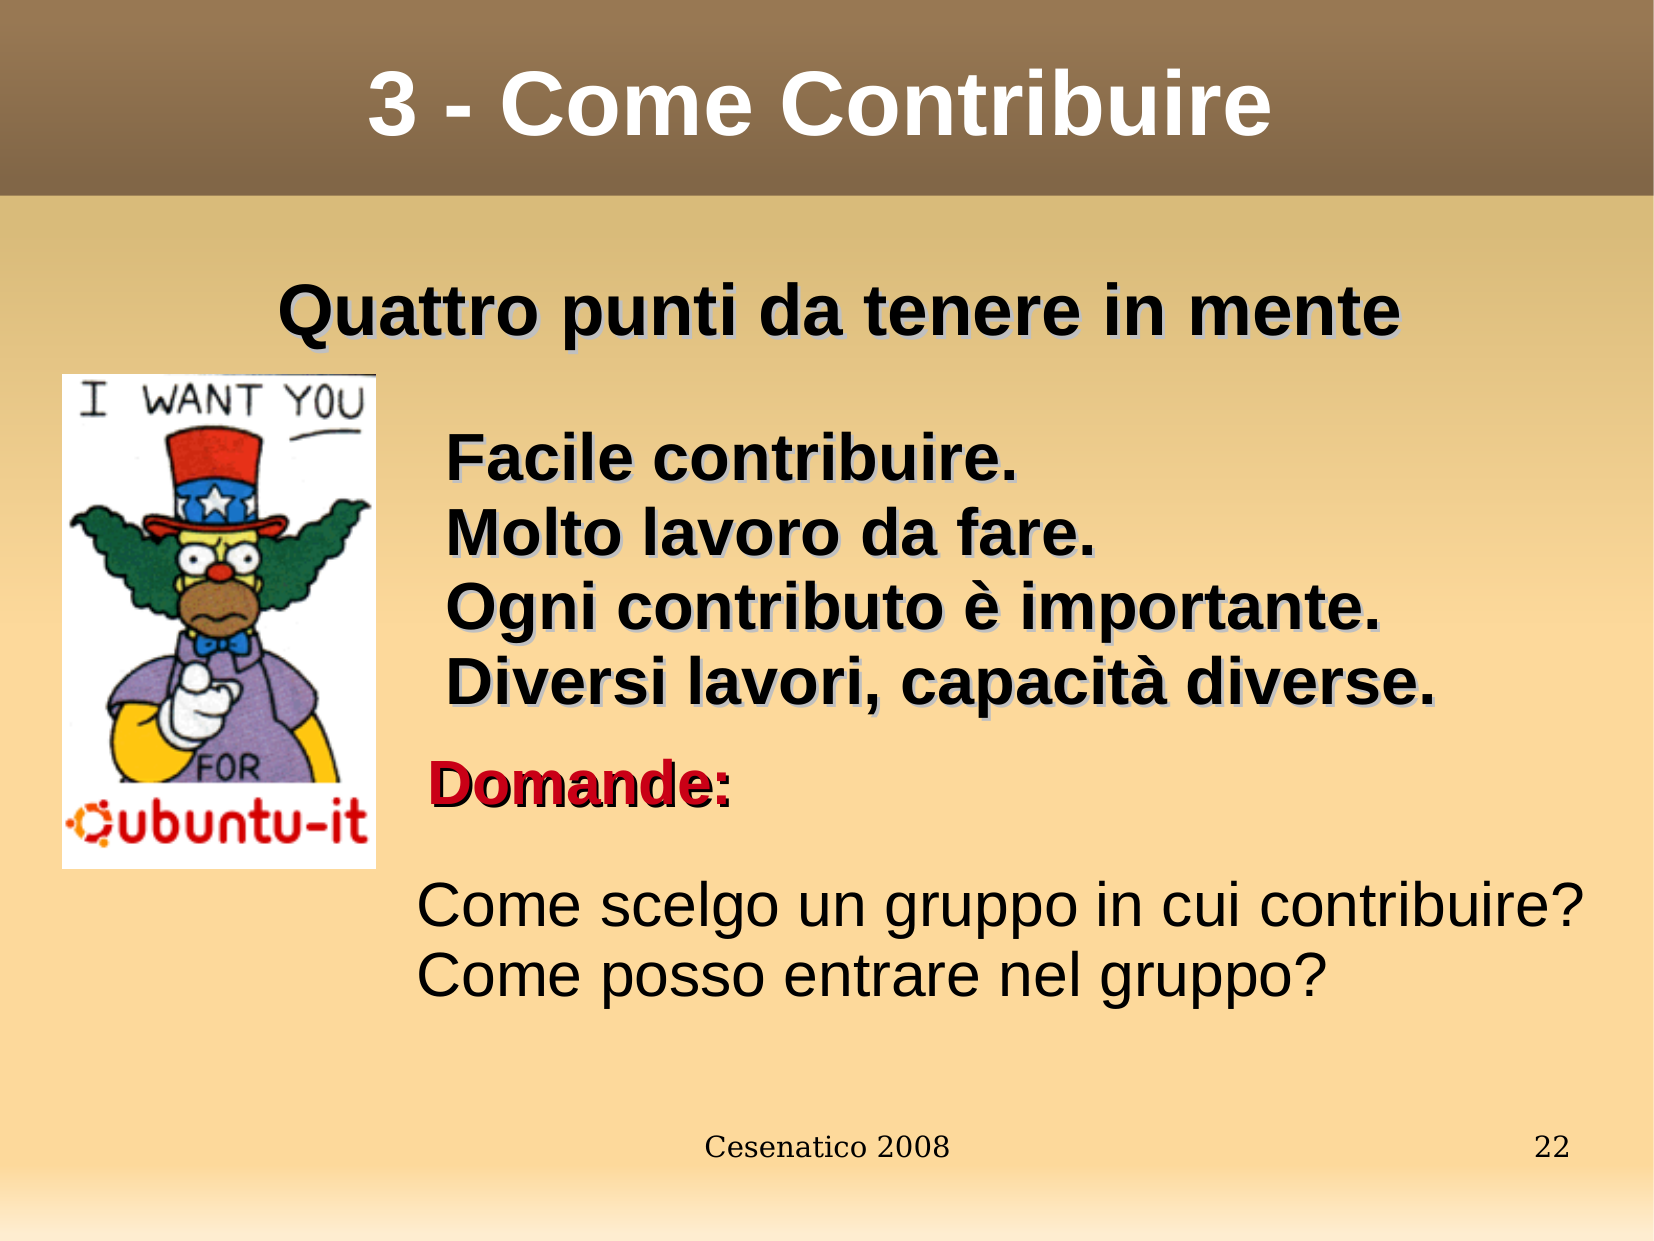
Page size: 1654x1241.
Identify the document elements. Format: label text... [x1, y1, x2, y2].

title 3 - Come Contribuire [76, 7, 1565, 200]
text_box Come scelgo un gruppo in cui contribuire? Come posso entrare nel gruppo? [384, 862, 1654, 1017]
text_box Facile contribuire. Molto lavoro da fare. Ogni contributo è importante. Diversi lavori, capacità diverse. [412, 412, 1477, 727]
text_box Quattro punti da tenere in mente [262, 262, 1418, 359]
text_box Domande: [412, 740, 748, 826]
picture [0, 0, 1654, 1241]
